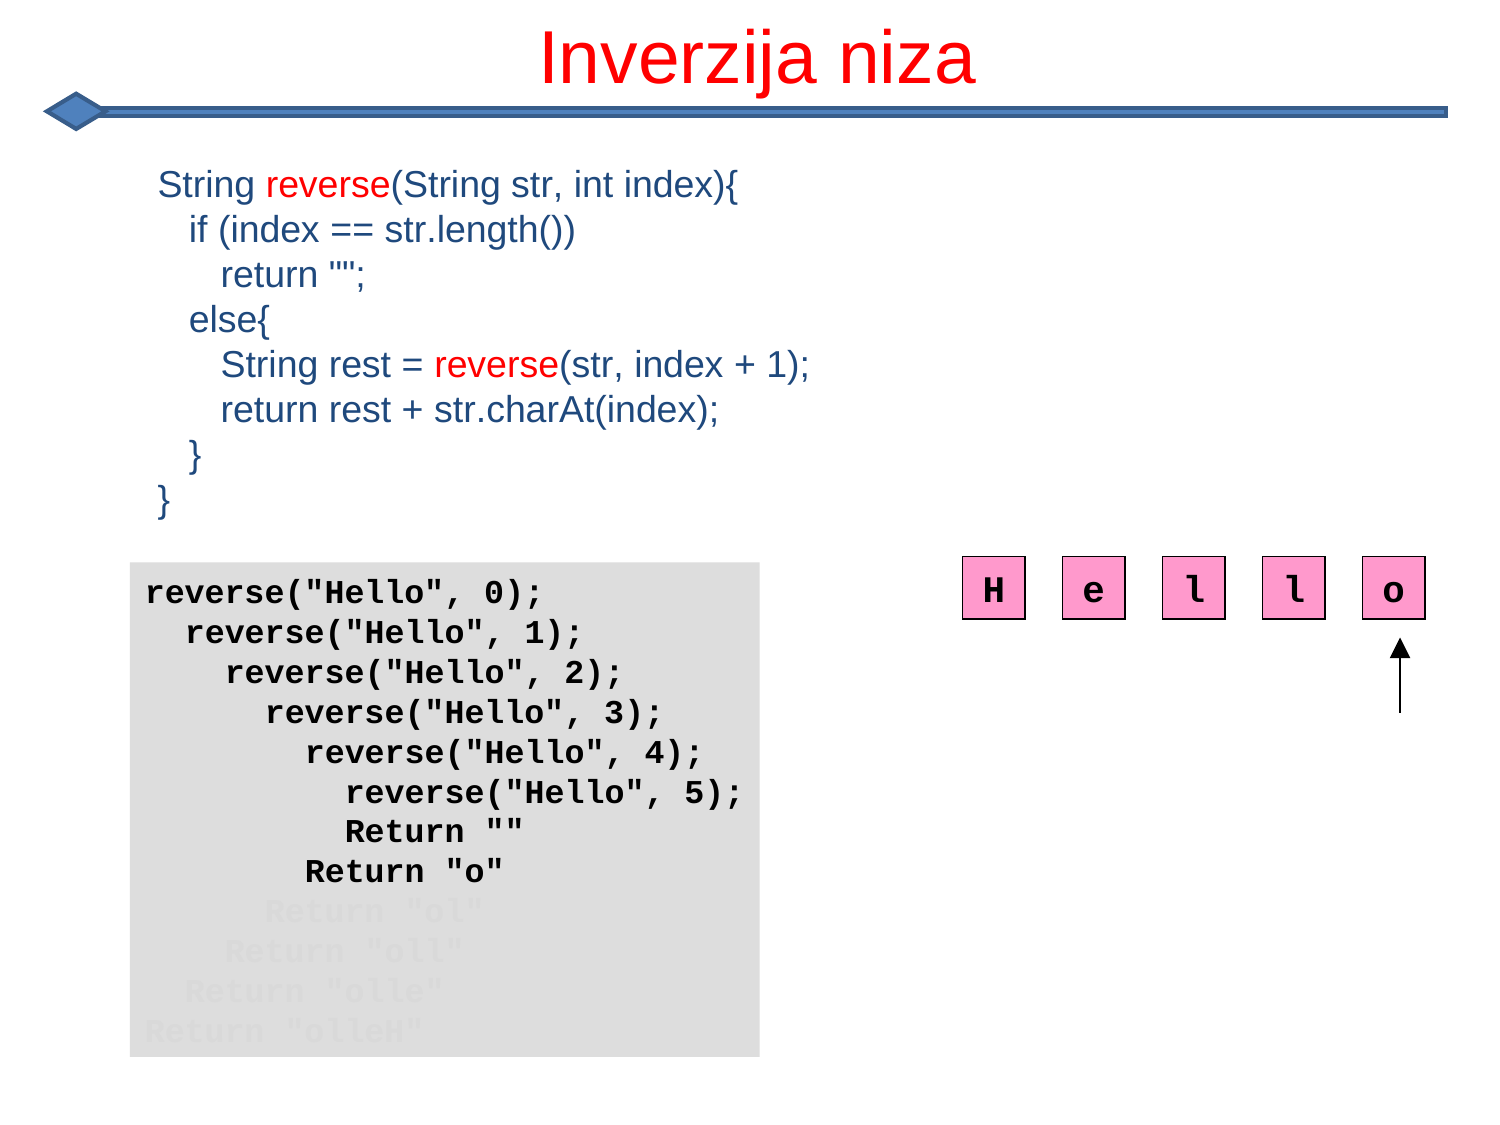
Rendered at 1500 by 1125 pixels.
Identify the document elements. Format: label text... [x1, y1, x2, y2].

text_box reverse("Hello", 0); reverse("Hello", 1); reverse("Hello", 2); reverse("Hello", 3); reverse("Hello", 4); reverse("Hello", 5); Return "" Return "o" Return "ol" Return "oll" Return "olle" Return "olleH" [129, 562, 760, 1057]
text_box o [1362, 556, 1426, 620]
text_box l [1162, 556, 1225, 620]
text_box l [1262, 556, 1325, 620]
title Inverzija niza [82, 0, 1433, 108]
text_box e [1062, 556, 1126, 620]
text_box String reverse(String str, int index){ if (index == str.length()) return ""; else{ String rest = reverse(str, index + 1); return rest + str.charAt(index); } } [142, 152, 826, 528]
text_box H [962, 556, 1025, 620]
